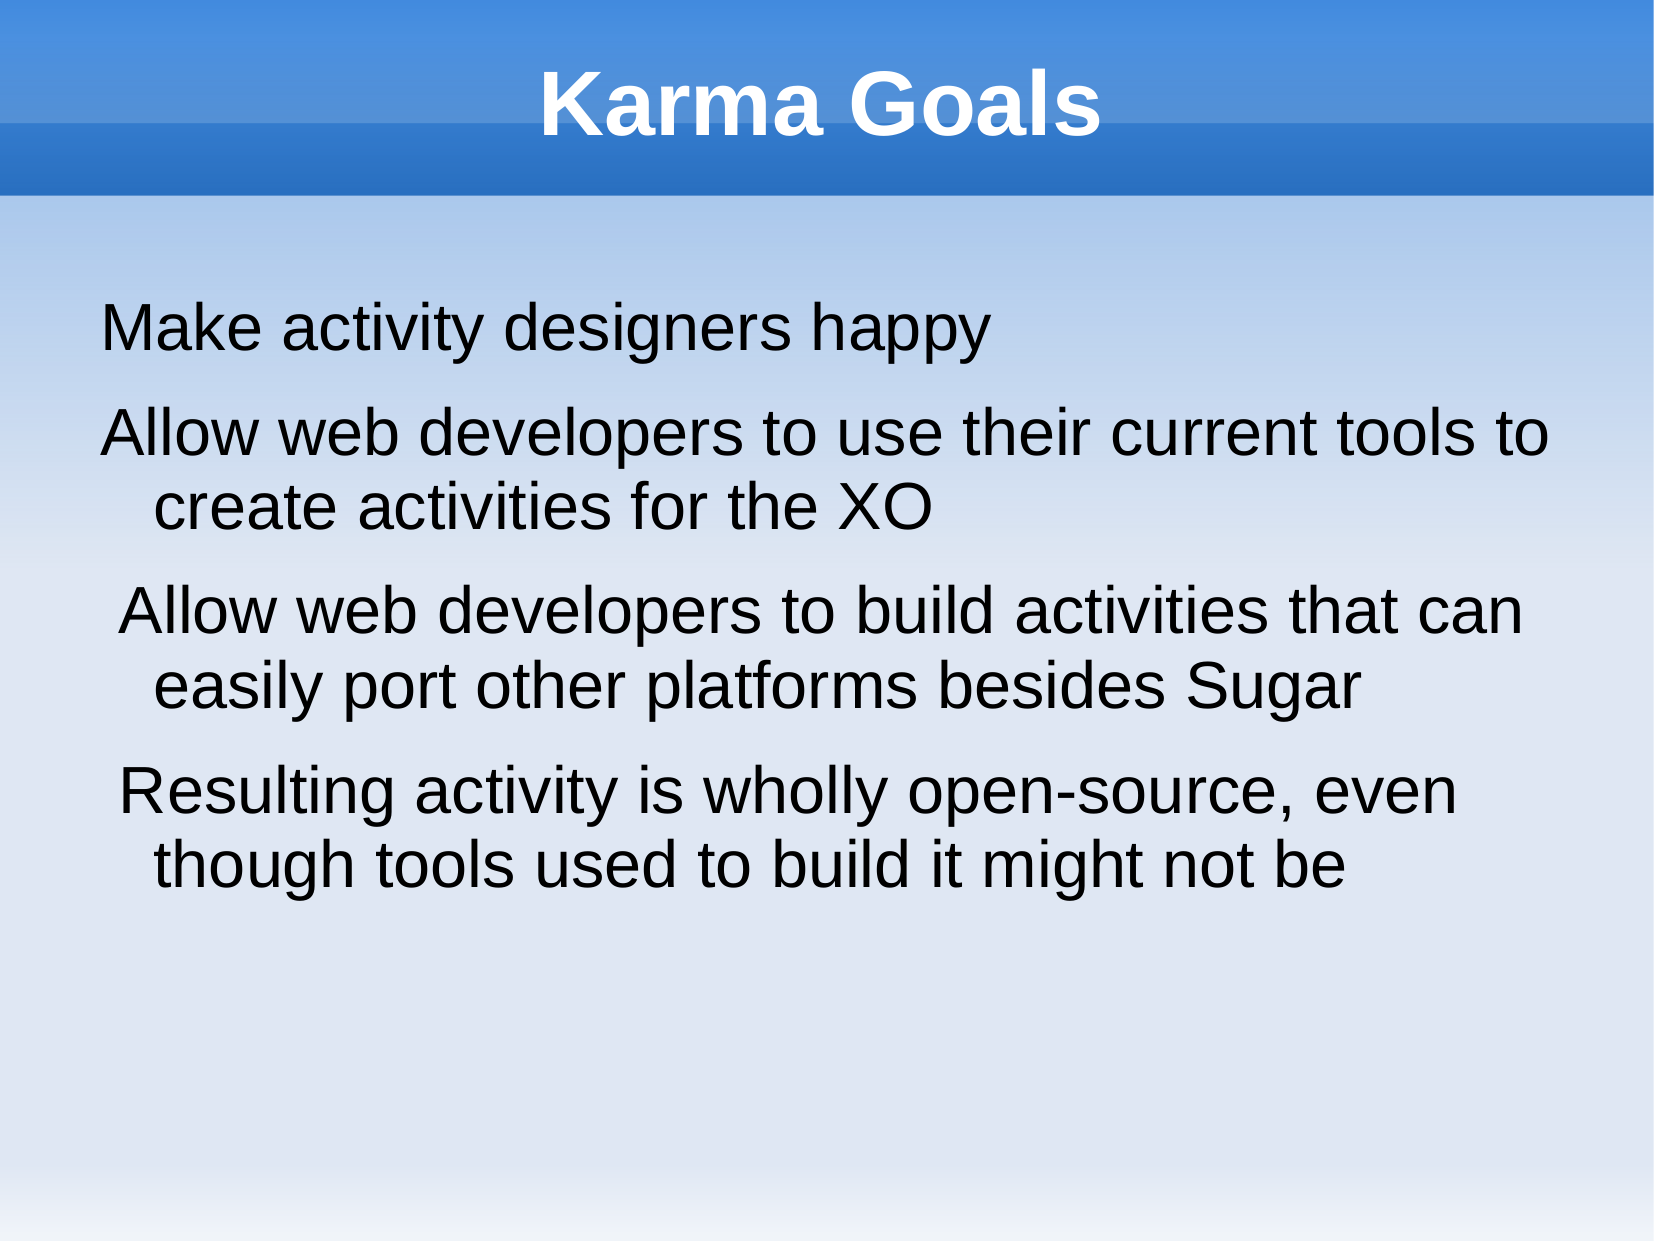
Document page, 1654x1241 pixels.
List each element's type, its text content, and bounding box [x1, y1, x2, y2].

picture [0, 0, 1654, 1241]
title Karma Goals [76, 7, 1565, 200]
list Make activity designers happy Allow web developers to use their current tools to create activities for the XO Allow web developers to build activities that can easily port other platforms besides Sugar Resulting activity is wholly open-source, even though tools used to build it might not be [82, 290, 1571, 1094]
